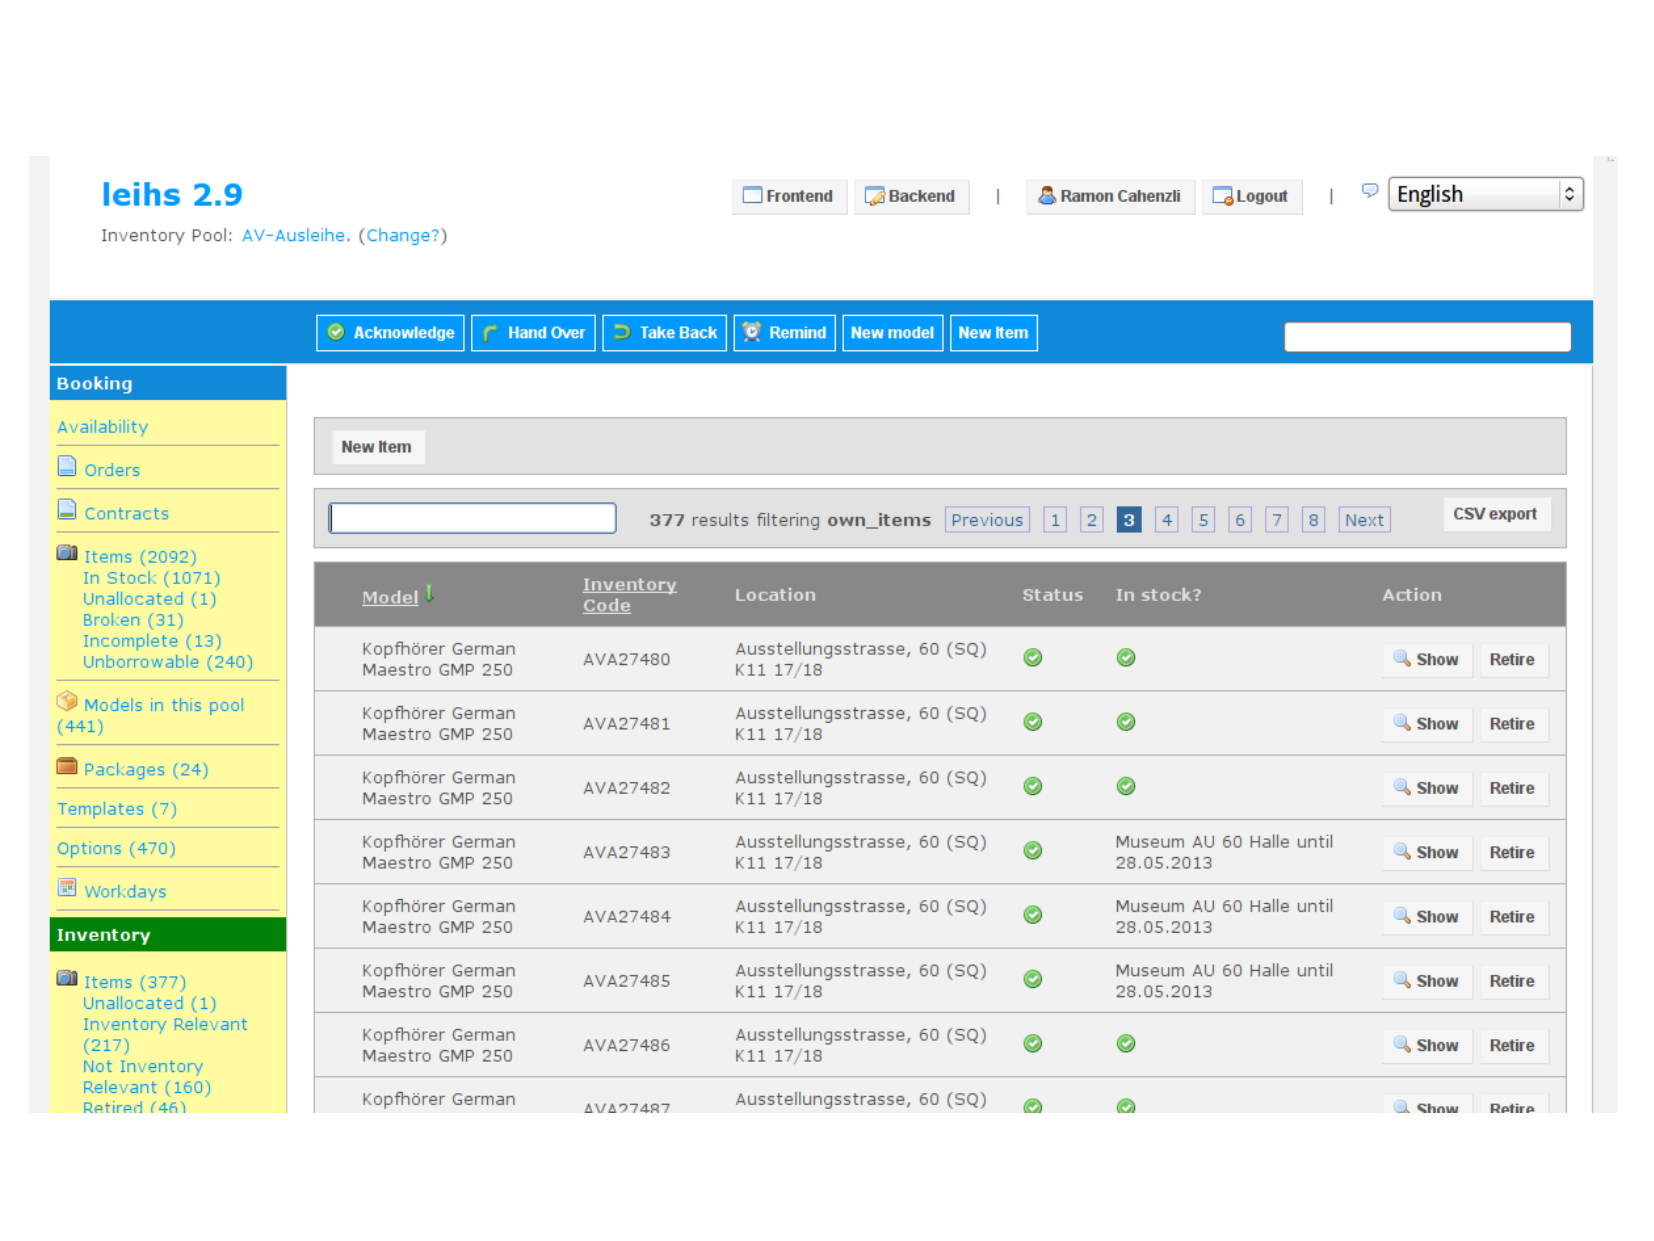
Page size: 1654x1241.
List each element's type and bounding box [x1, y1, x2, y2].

picture [29, 156, 1617, 1113]
